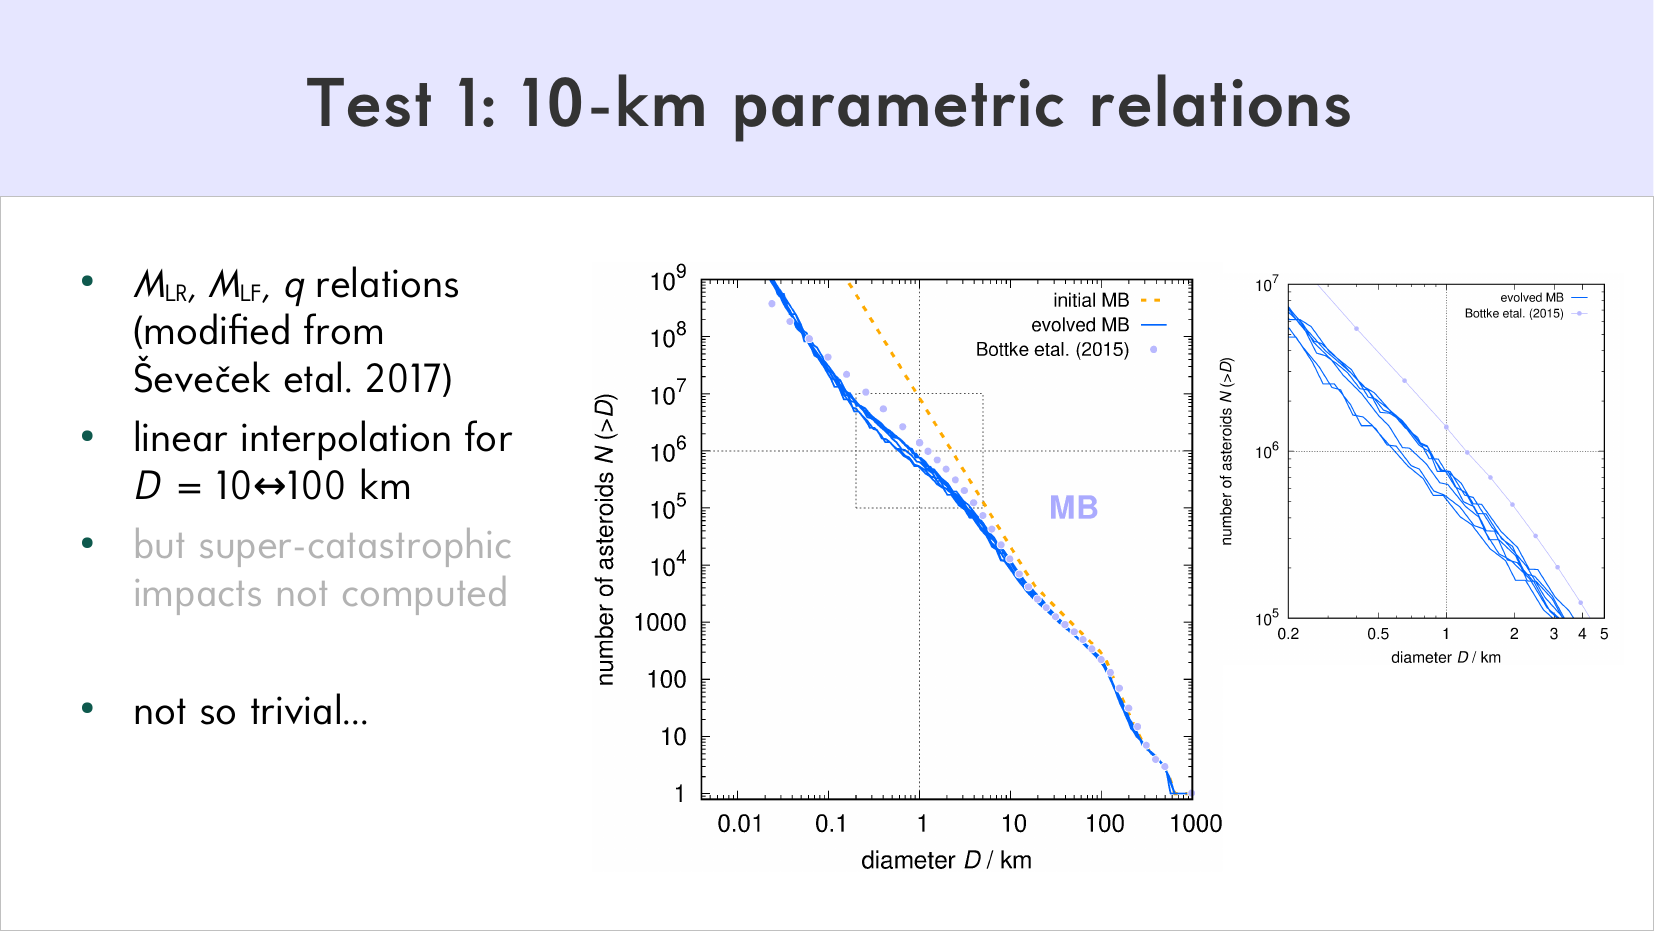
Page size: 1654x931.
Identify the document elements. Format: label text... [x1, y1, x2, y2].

picture [592, 262, 1624, 872]
list MLR, MLF, q relations (modified from Ševeček etal. 2017) linear interpolation for D = 10↔100 km but super-catastrophic impacts not computed not so trivial... [62, 258, 571, 798]
title Test 1: 10-km parametric relations [124, 23, 1537, 179]
